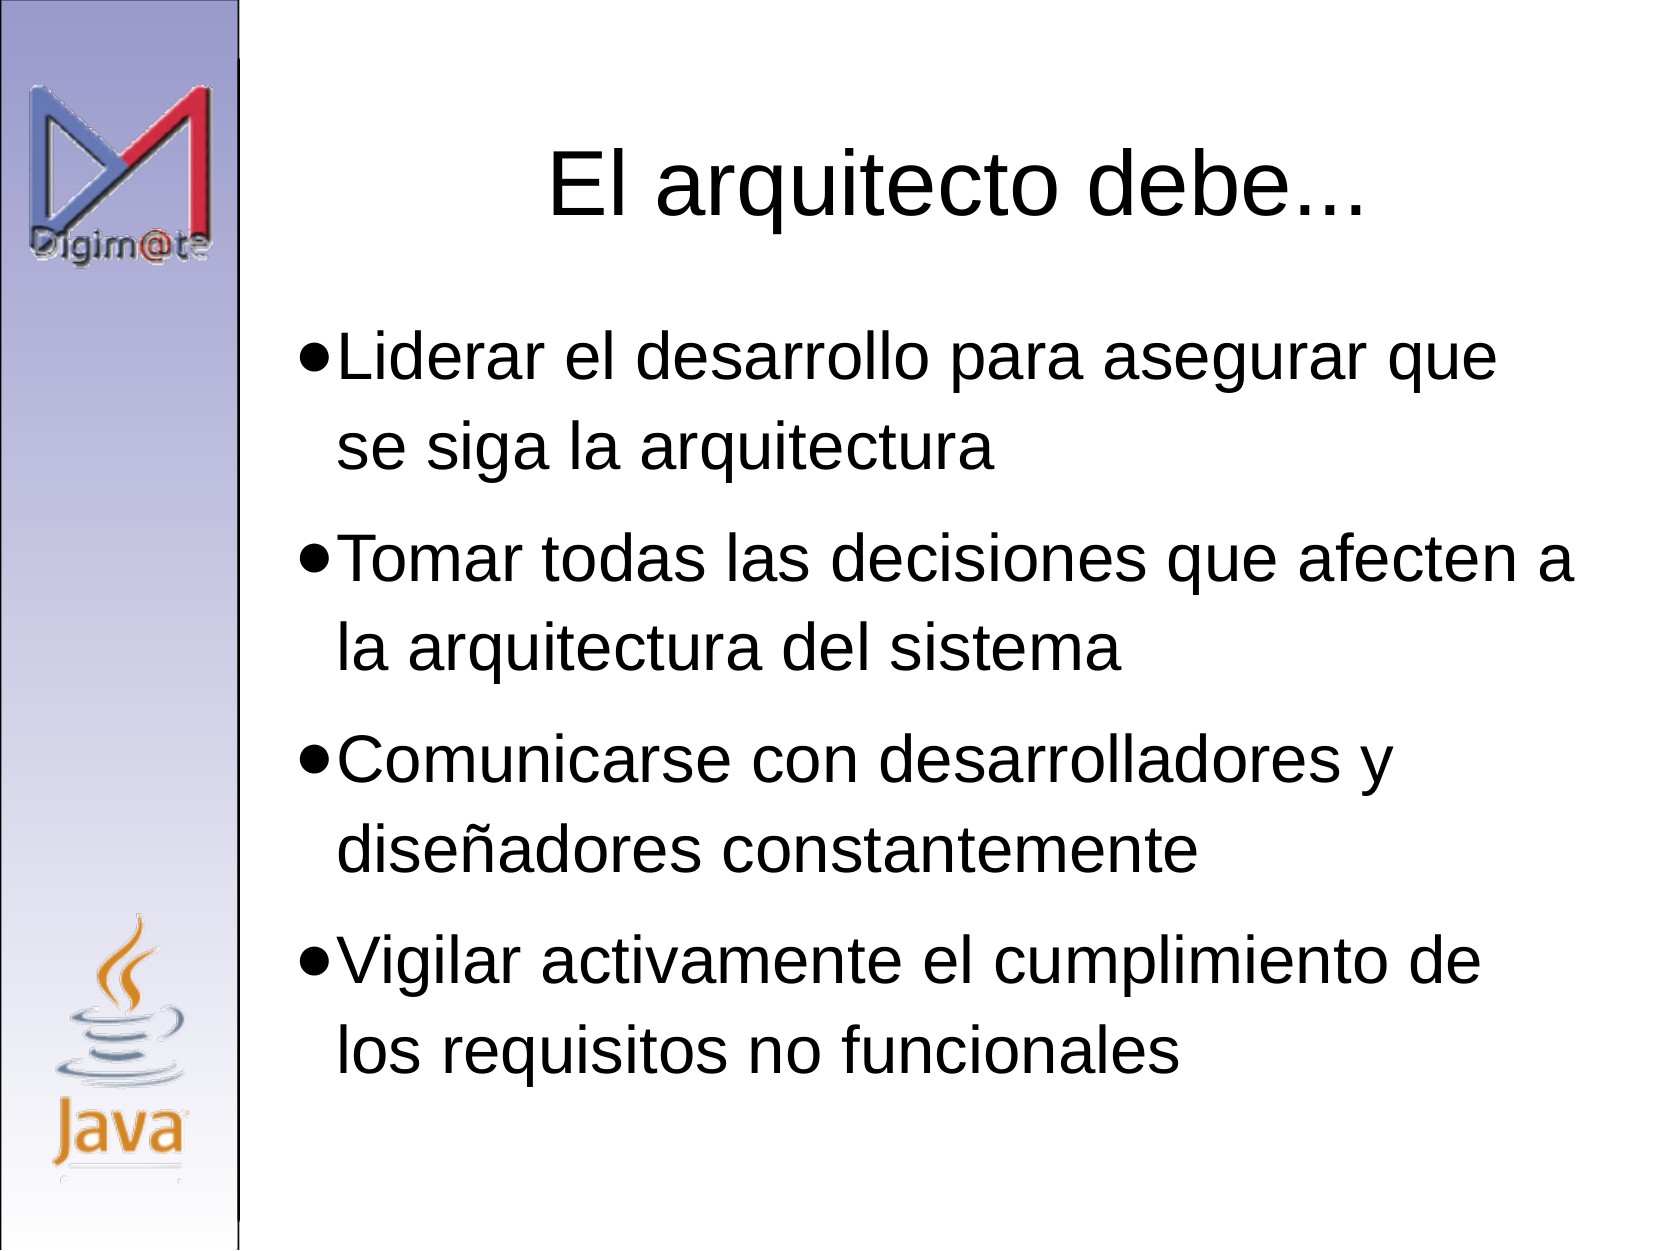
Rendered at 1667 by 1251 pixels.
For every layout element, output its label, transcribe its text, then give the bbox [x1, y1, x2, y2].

picture [0, 0, 1667, 1250]
list Liderar el desarrollo para asegurar que se siga la arquitectura Tomar todas las decisiones que afecten a la arquitectura del sistema Comunicarse con desarrolladores y diseñadores constantemente Vigilar activamente el cumplimiento de los requisitos no funcionales [267, 297, 1596, 1130]
title El arquitecto debe... [267, 65, 1650, 281]
